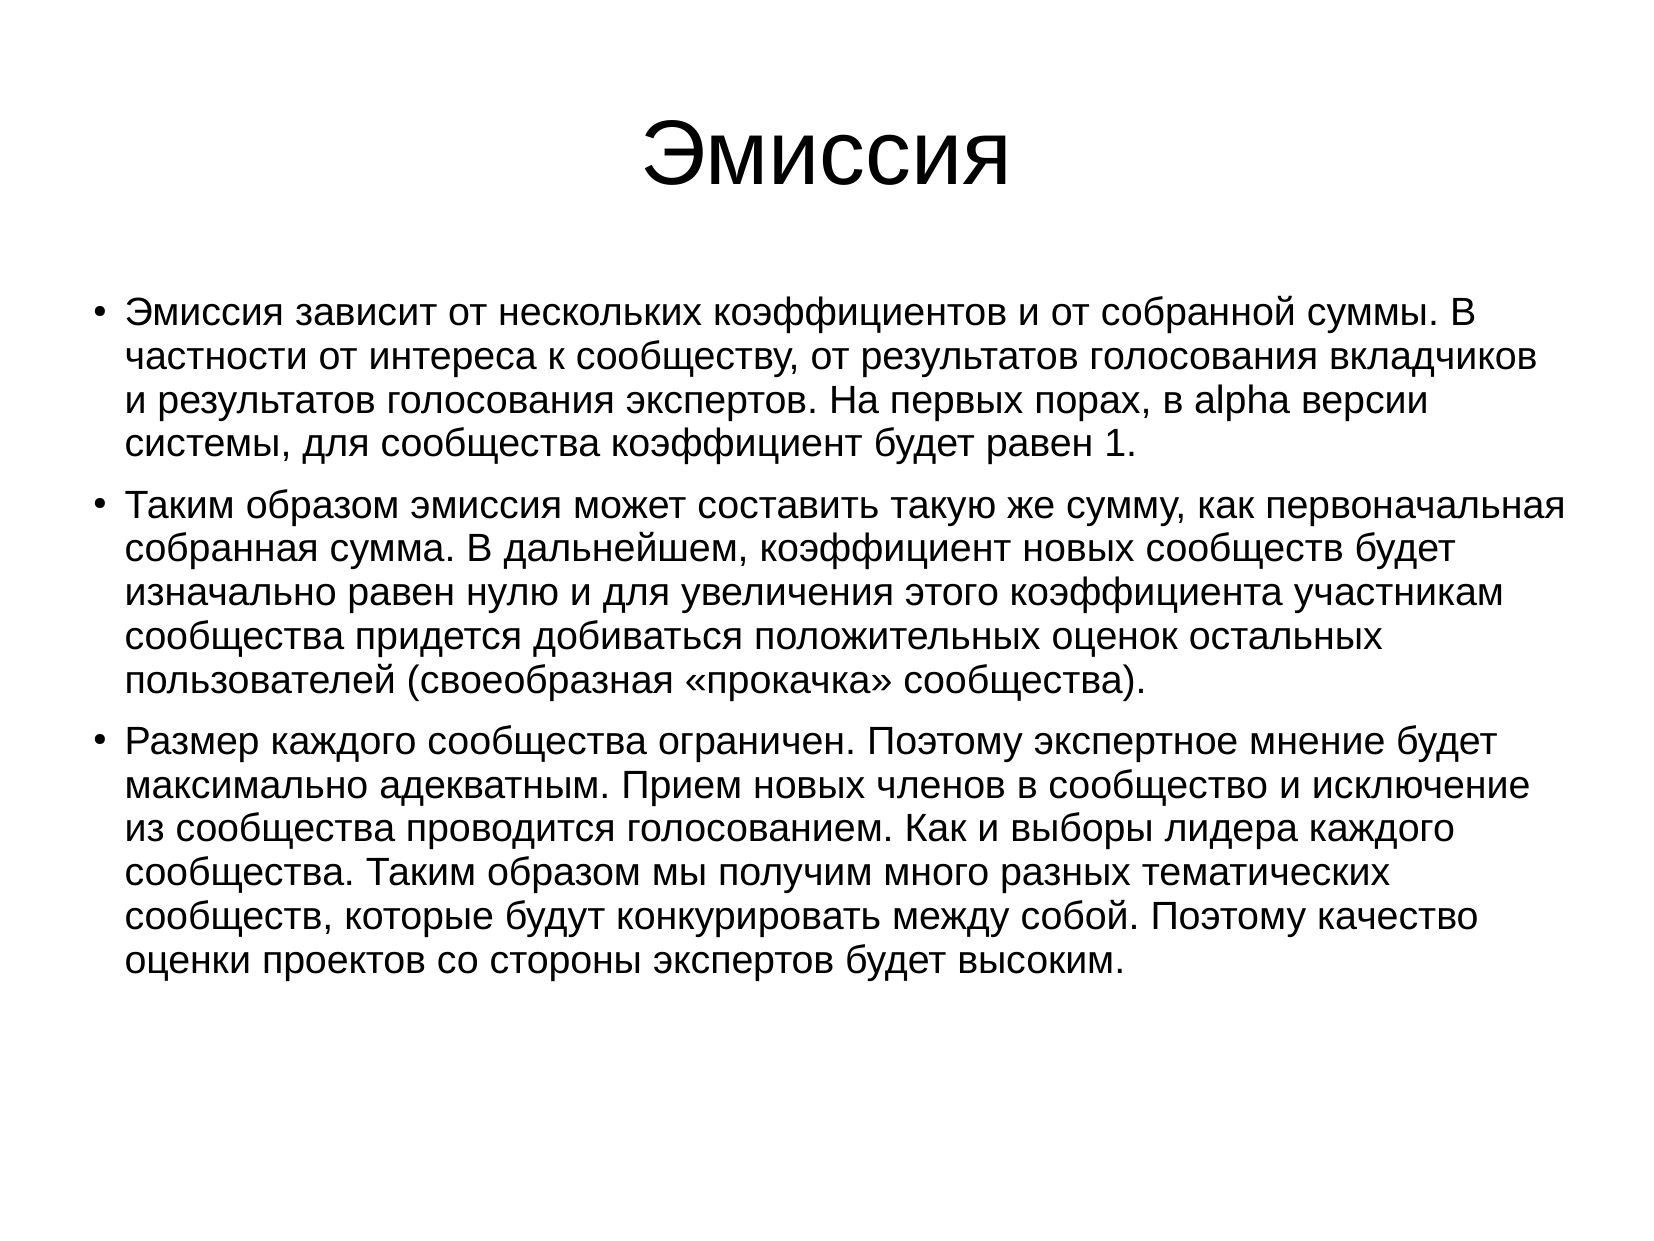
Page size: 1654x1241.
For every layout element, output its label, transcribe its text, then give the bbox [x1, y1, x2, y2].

title Эмиссия [82, 49, 1571, 257]
list Эмиссия зависит от нескольких коэффициентов и от собранной суммы. В частности от интереса к сообществу, от результатов голосования вкладчиков и результатов голосования экспертов. На первых порах, в alpha версии системы, для сообщества коэффициент будет равен 1. Таким образом эмиссия может составить такую же сумму, как первоначальная собранная сумма. В дальнейшем, коэффициент новых сообществ будет изначально равен нулю и для увеличения этого коэффициента участникам сообщества придется добиваться положительных оценок остальных пользователей (своеобразная «прокачка» сообщества). Размер каждого сообщества ограничен. Поэтому экспертное мнение будет максимально адекватным. Прием новых членов в сообщество и исключение из сообщества проводится голосованием. Как и выборы лидера каждого сообщества. Таким образом мы получим много разных тематических сообществ, которые будут конкурировать между собой. Поэтому качество оценки проектов со стороны экспертов будет высоким. [82, 290, 1571, 1010]
